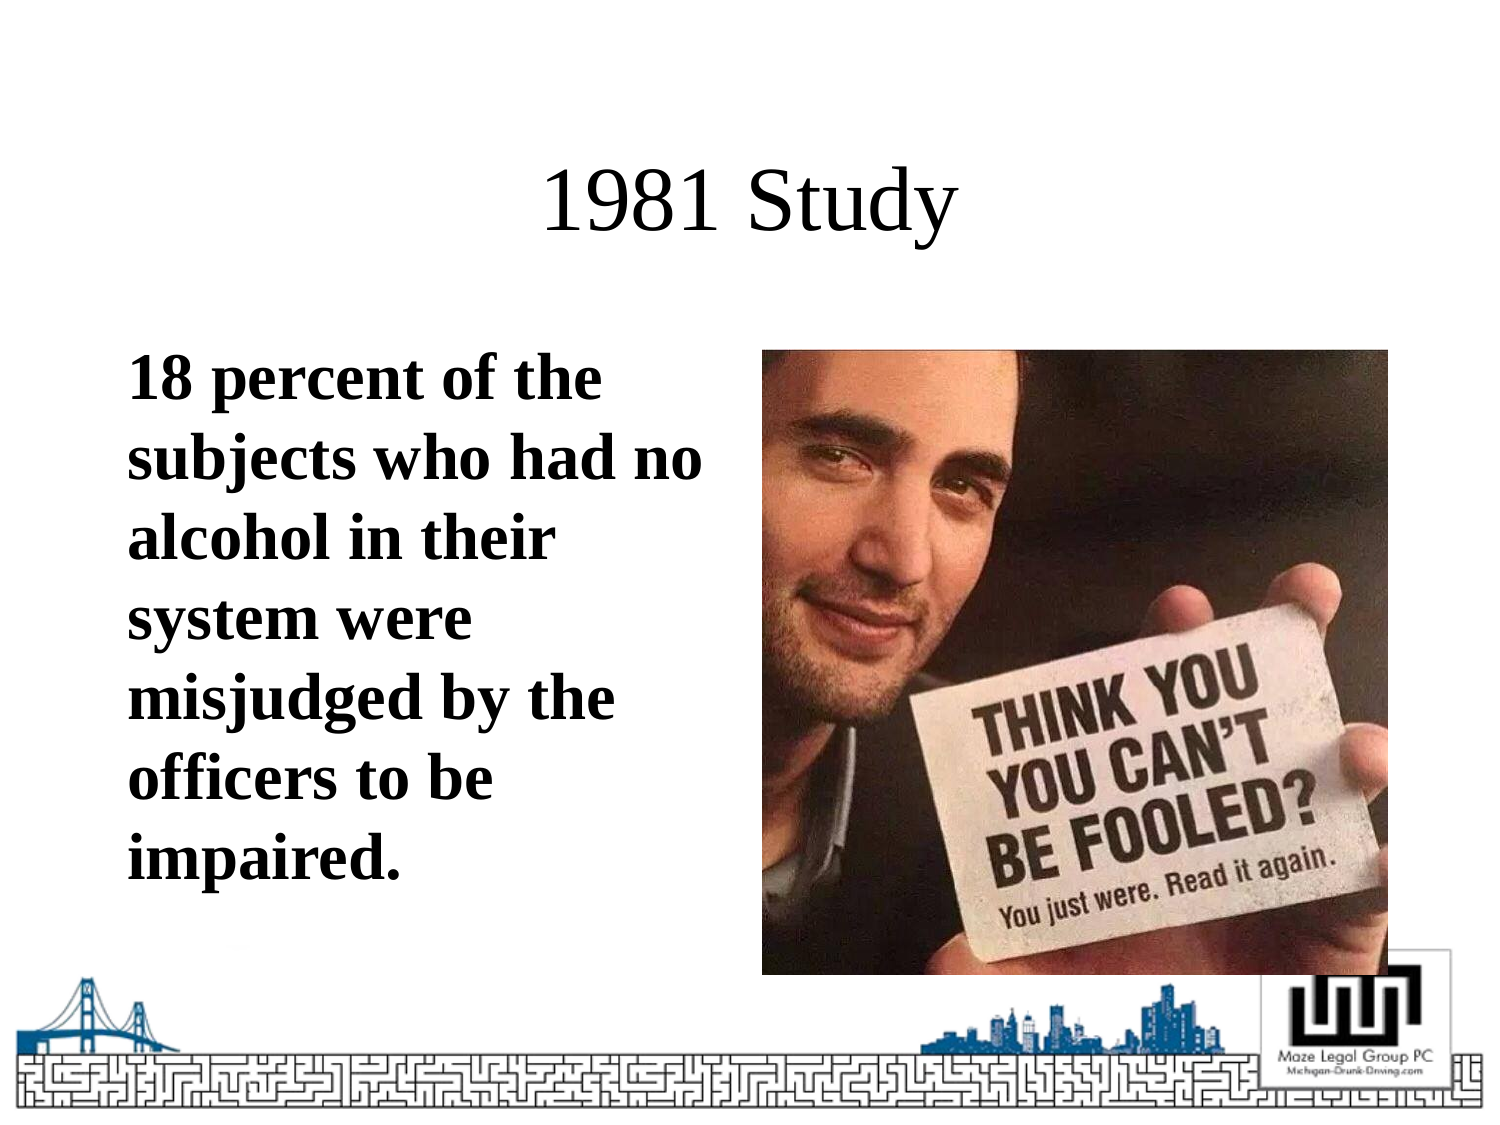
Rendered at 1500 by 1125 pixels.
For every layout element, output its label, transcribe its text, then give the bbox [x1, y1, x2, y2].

picture [762, 350, 1388, 976]
title 1981 Study [112, 99, 1388, 288]
list 18 percent of the subjects who had no alcohol in their system were misjudged by the officers to be impaired. [112, 324, 738, 1000]
